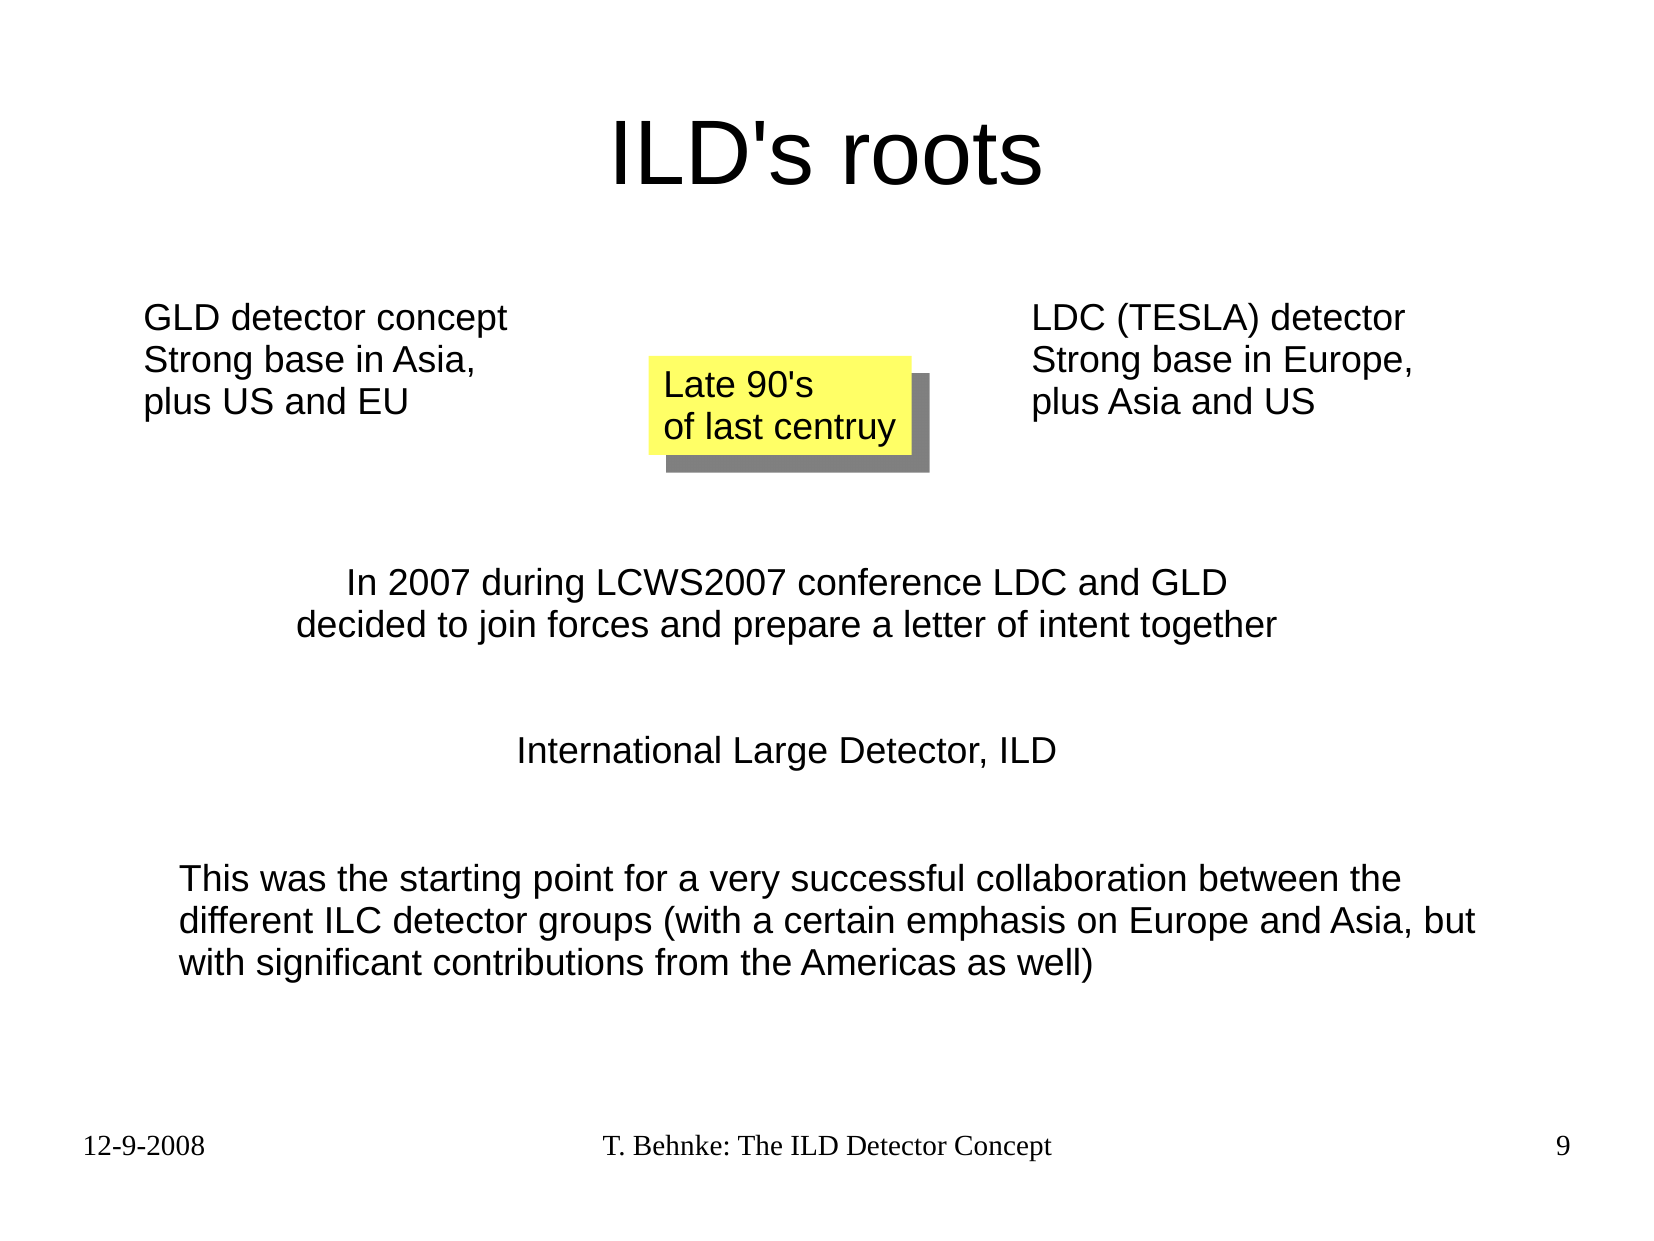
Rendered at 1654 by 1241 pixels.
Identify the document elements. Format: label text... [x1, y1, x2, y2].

text_box This was the starting point for a very successful collaboration between the different ILC detector groups (with a certain emphasis on Europe and Asia, but with significant contributions from the Americas as well) [164, 850, 1502, 992]
text_box GLD detector concept Strong base in Asia, plus US and EU [128, 288, 523, 472]
text_box In 2007 during LCWS2007 conference LDC and GLD decided to join forces and prepare a letter of intent together International Large Detector, ILD [281, 553, 1293, 850]
text_box LDC (TESLA) detector Strong base in Europe, plus Asia and US [1016, 288, 1429, 430]
title ILD's roots [82, 49, 1571, 257]
text_box Late 90's of last centruy [648, 355, 912, 455]
